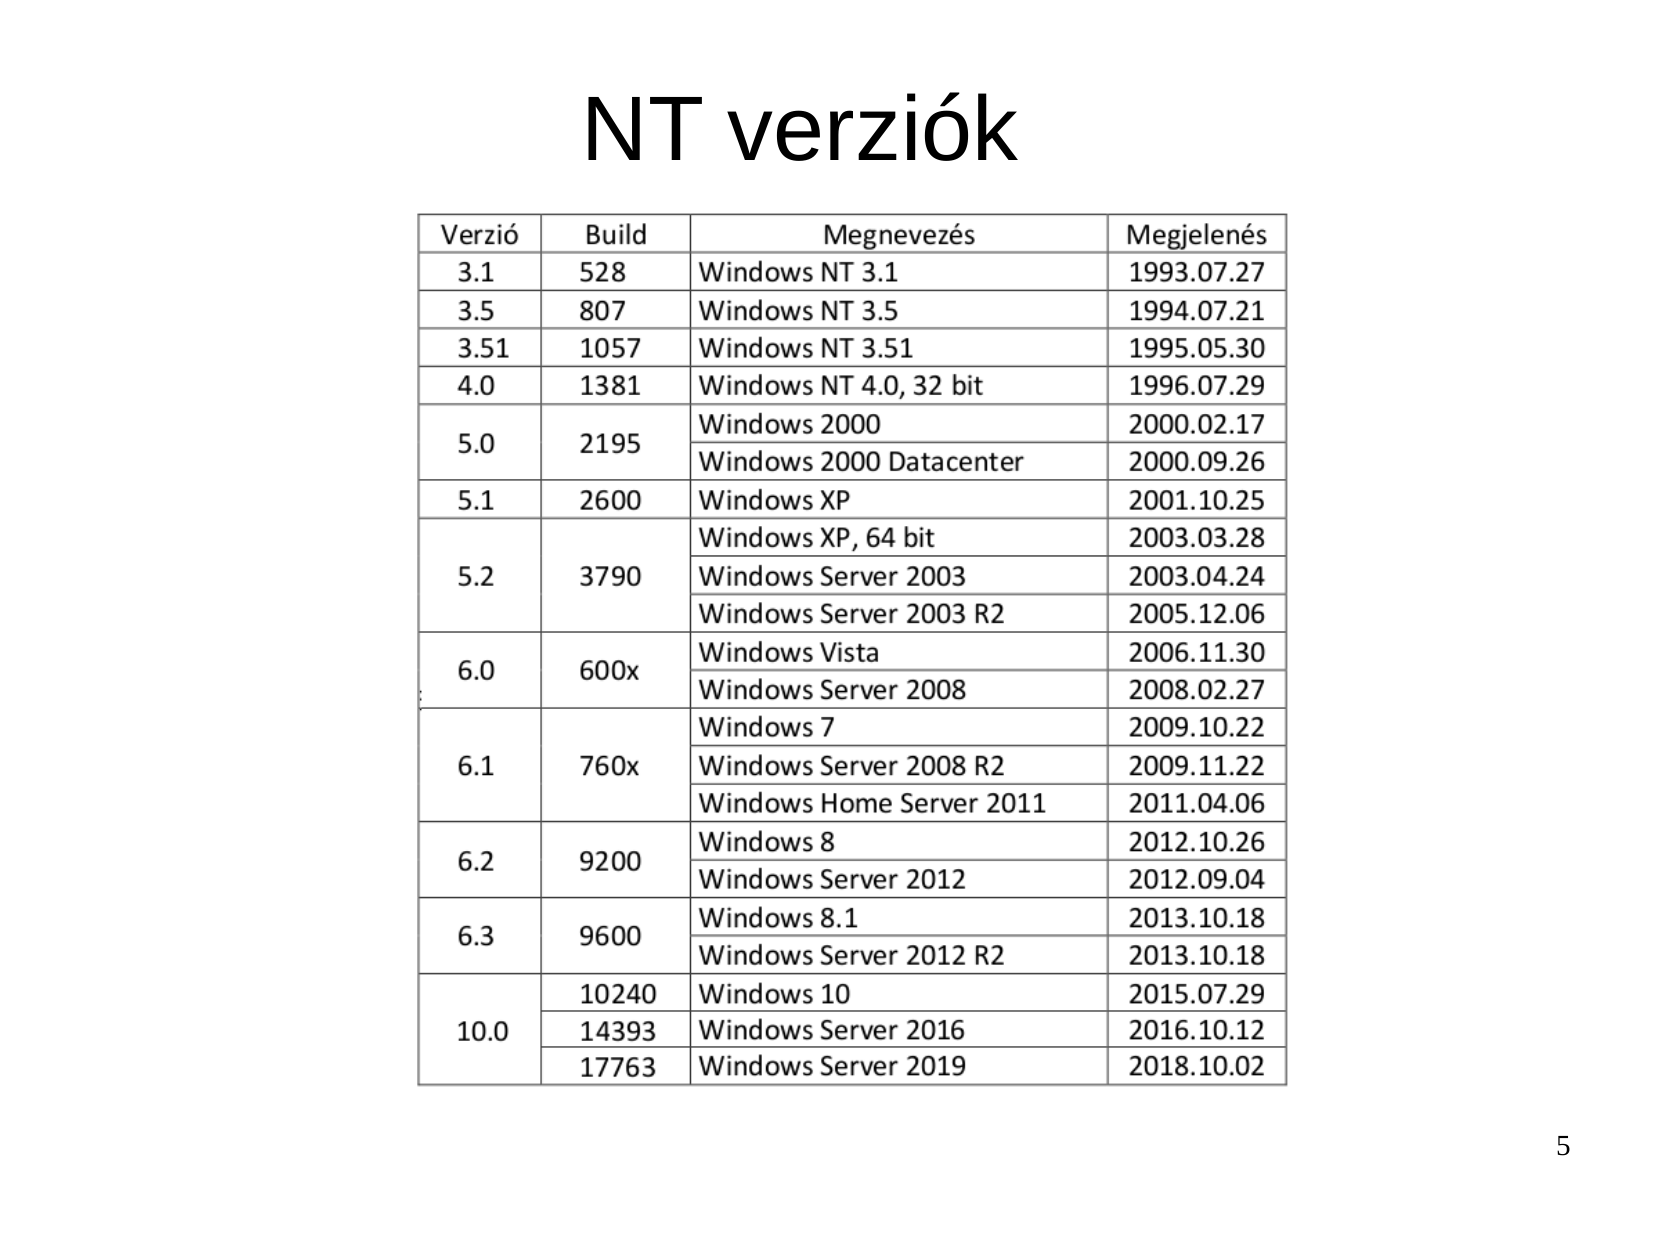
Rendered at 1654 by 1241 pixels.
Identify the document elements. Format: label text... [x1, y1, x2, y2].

title NT verziók [110, 20, 1517, 228]
picture [405, 200, 1300, 1099]
